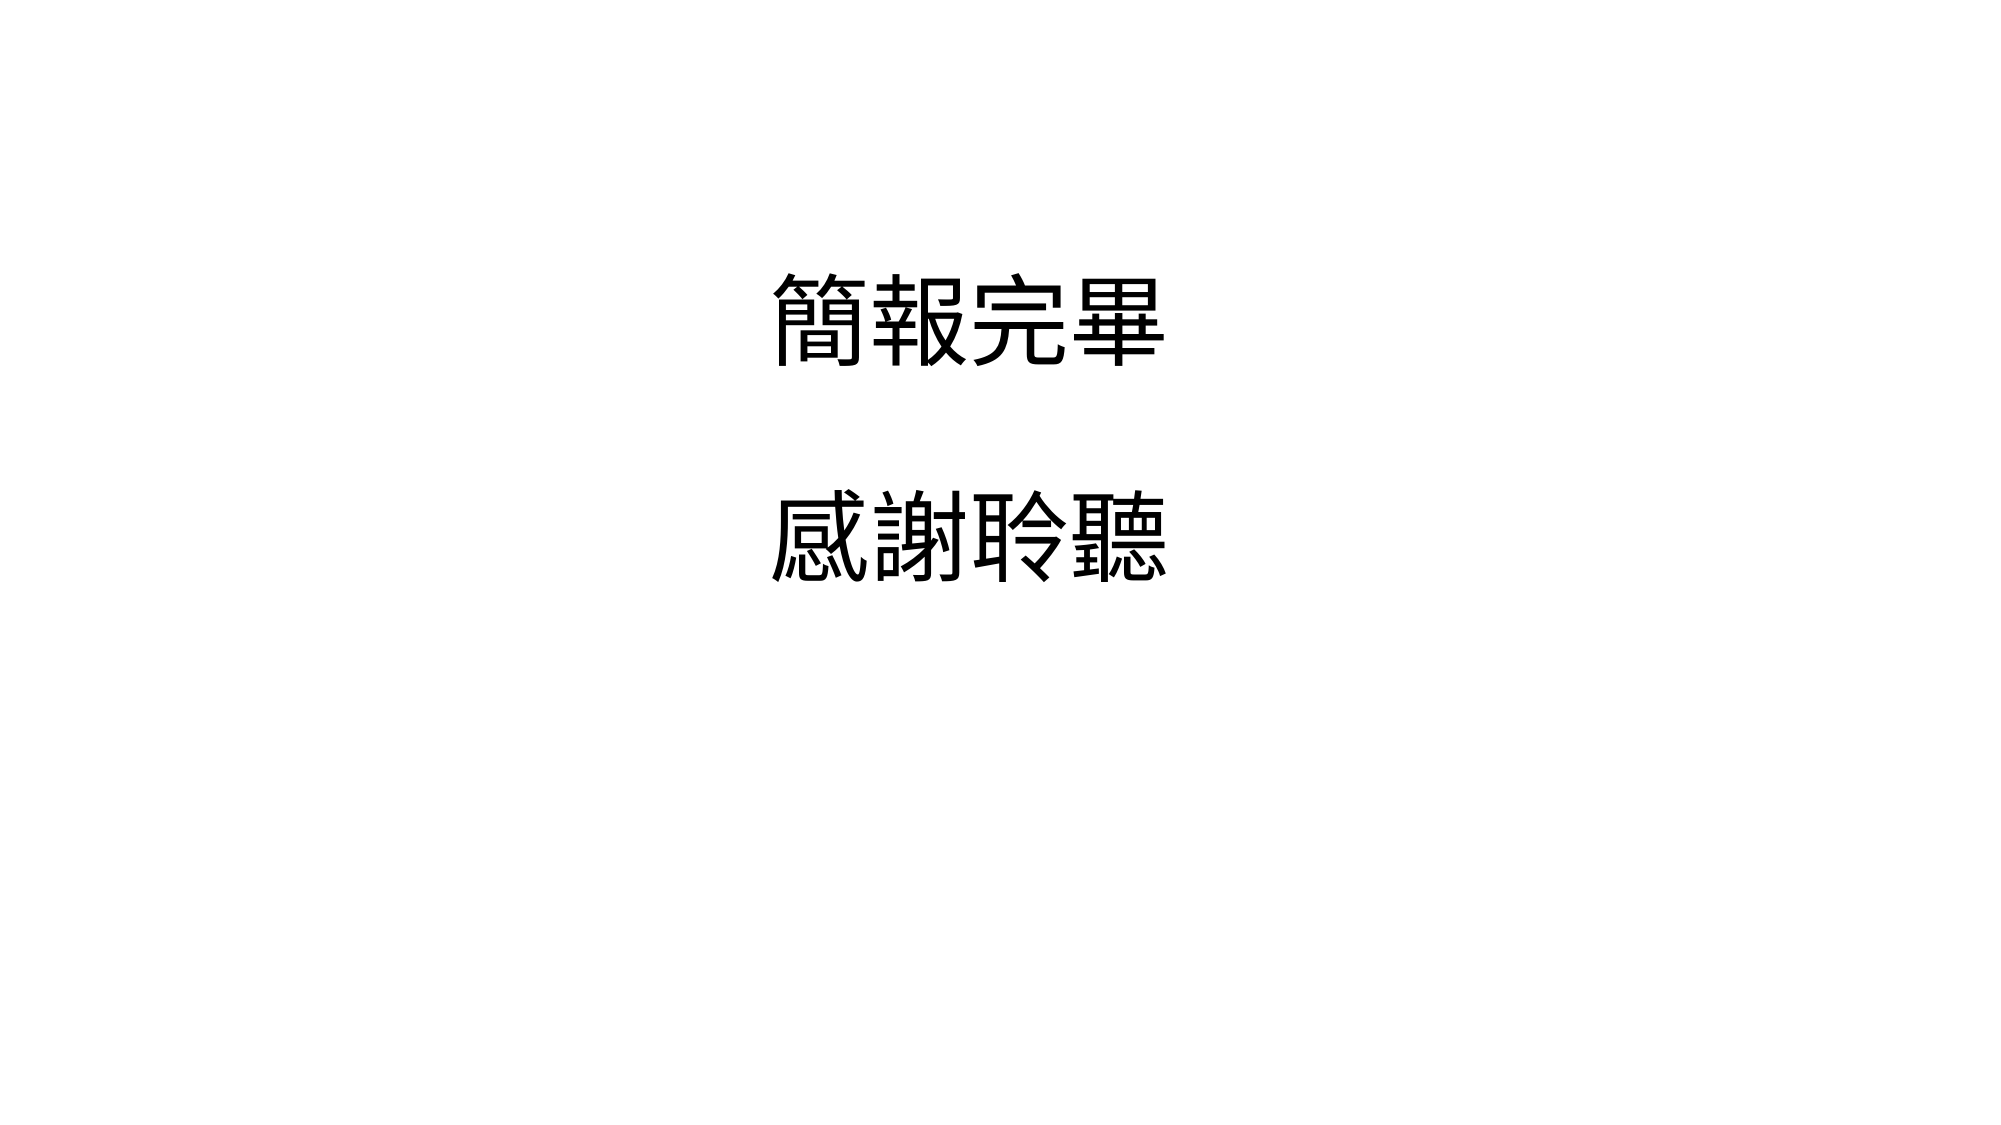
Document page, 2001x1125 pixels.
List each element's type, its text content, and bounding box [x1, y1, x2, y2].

title 簡報完畢 感謝聆聽 [107, 249, 1833, 619]
